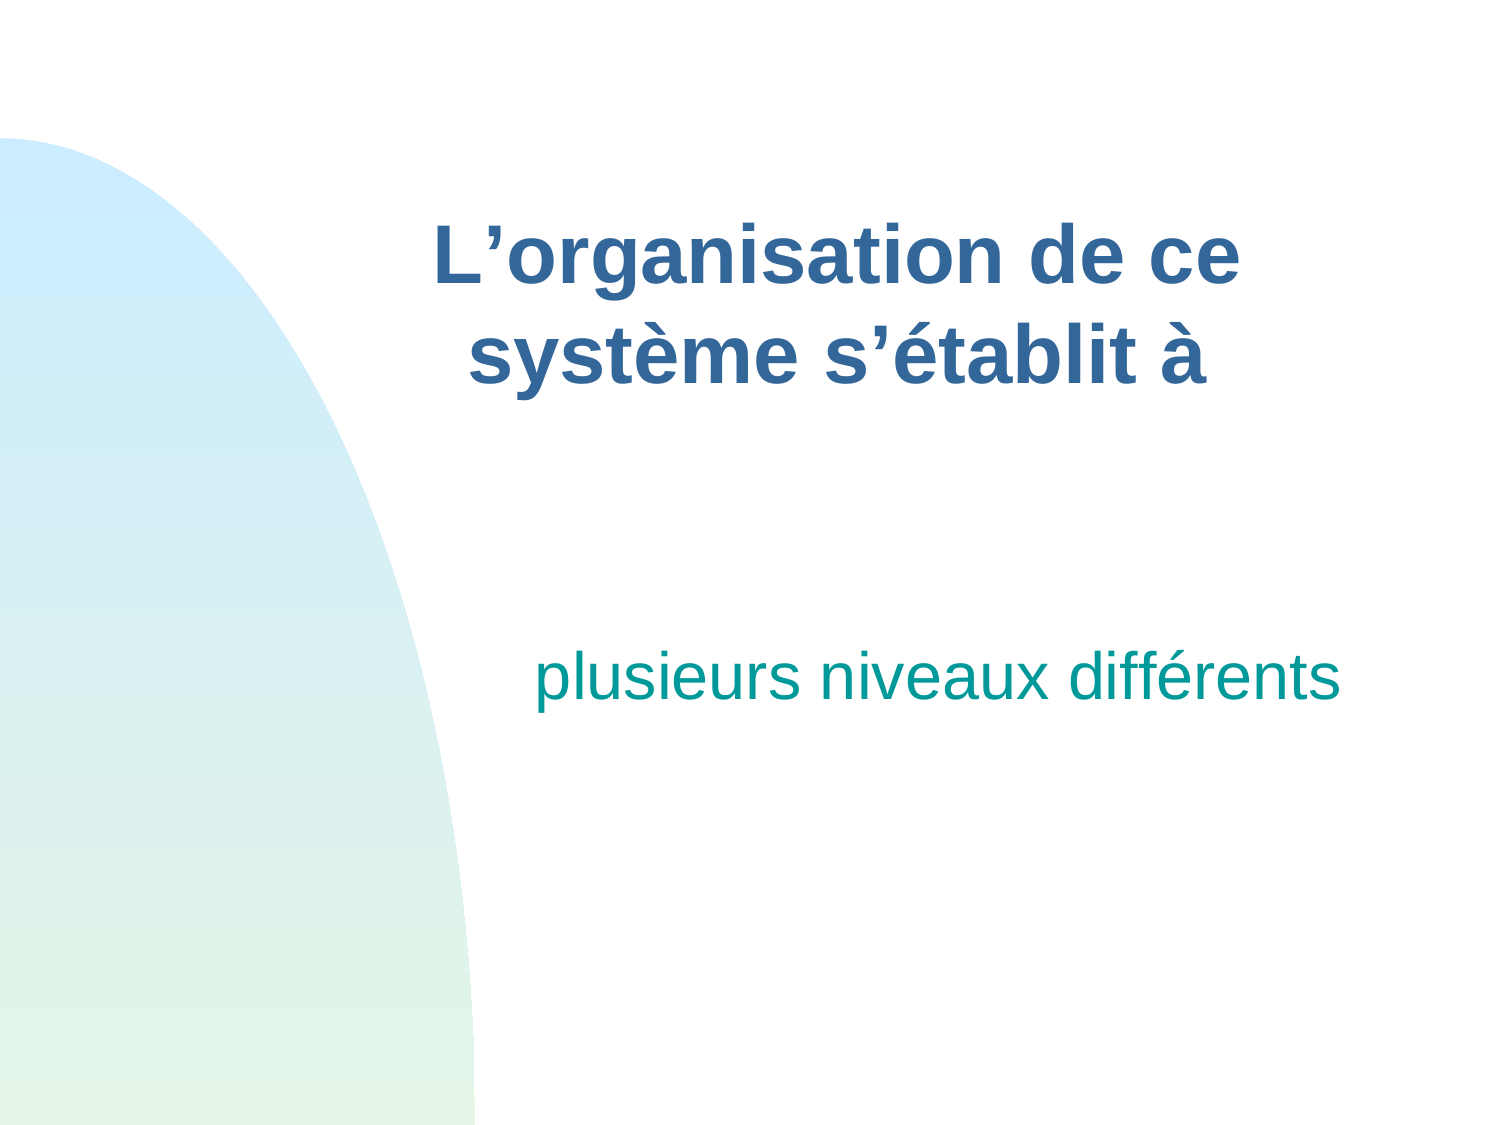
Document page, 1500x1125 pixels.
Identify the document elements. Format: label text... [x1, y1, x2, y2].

title L’organisation de ce système s’établit à [287, 87, 1388, 513]
list plusieurs niveaux différents [487, 624, 1390, 734]
